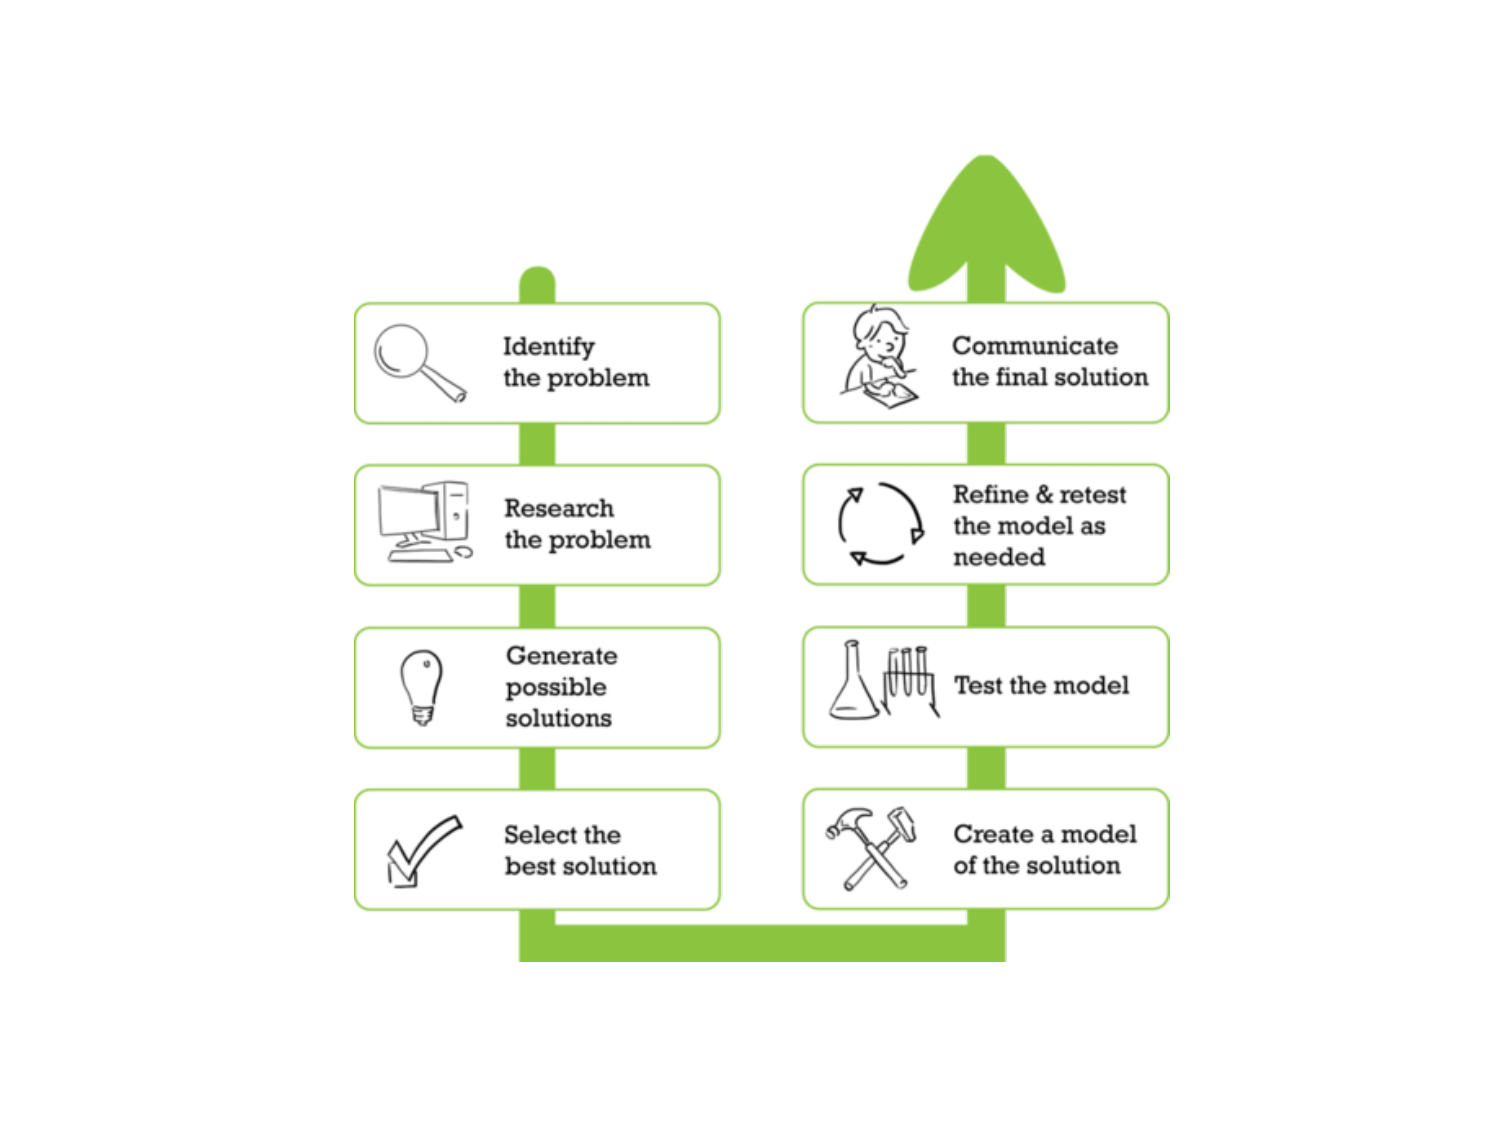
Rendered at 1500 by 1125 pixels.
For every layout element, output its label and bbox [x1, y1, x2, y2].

picture [354, 152, 1170, 962]
